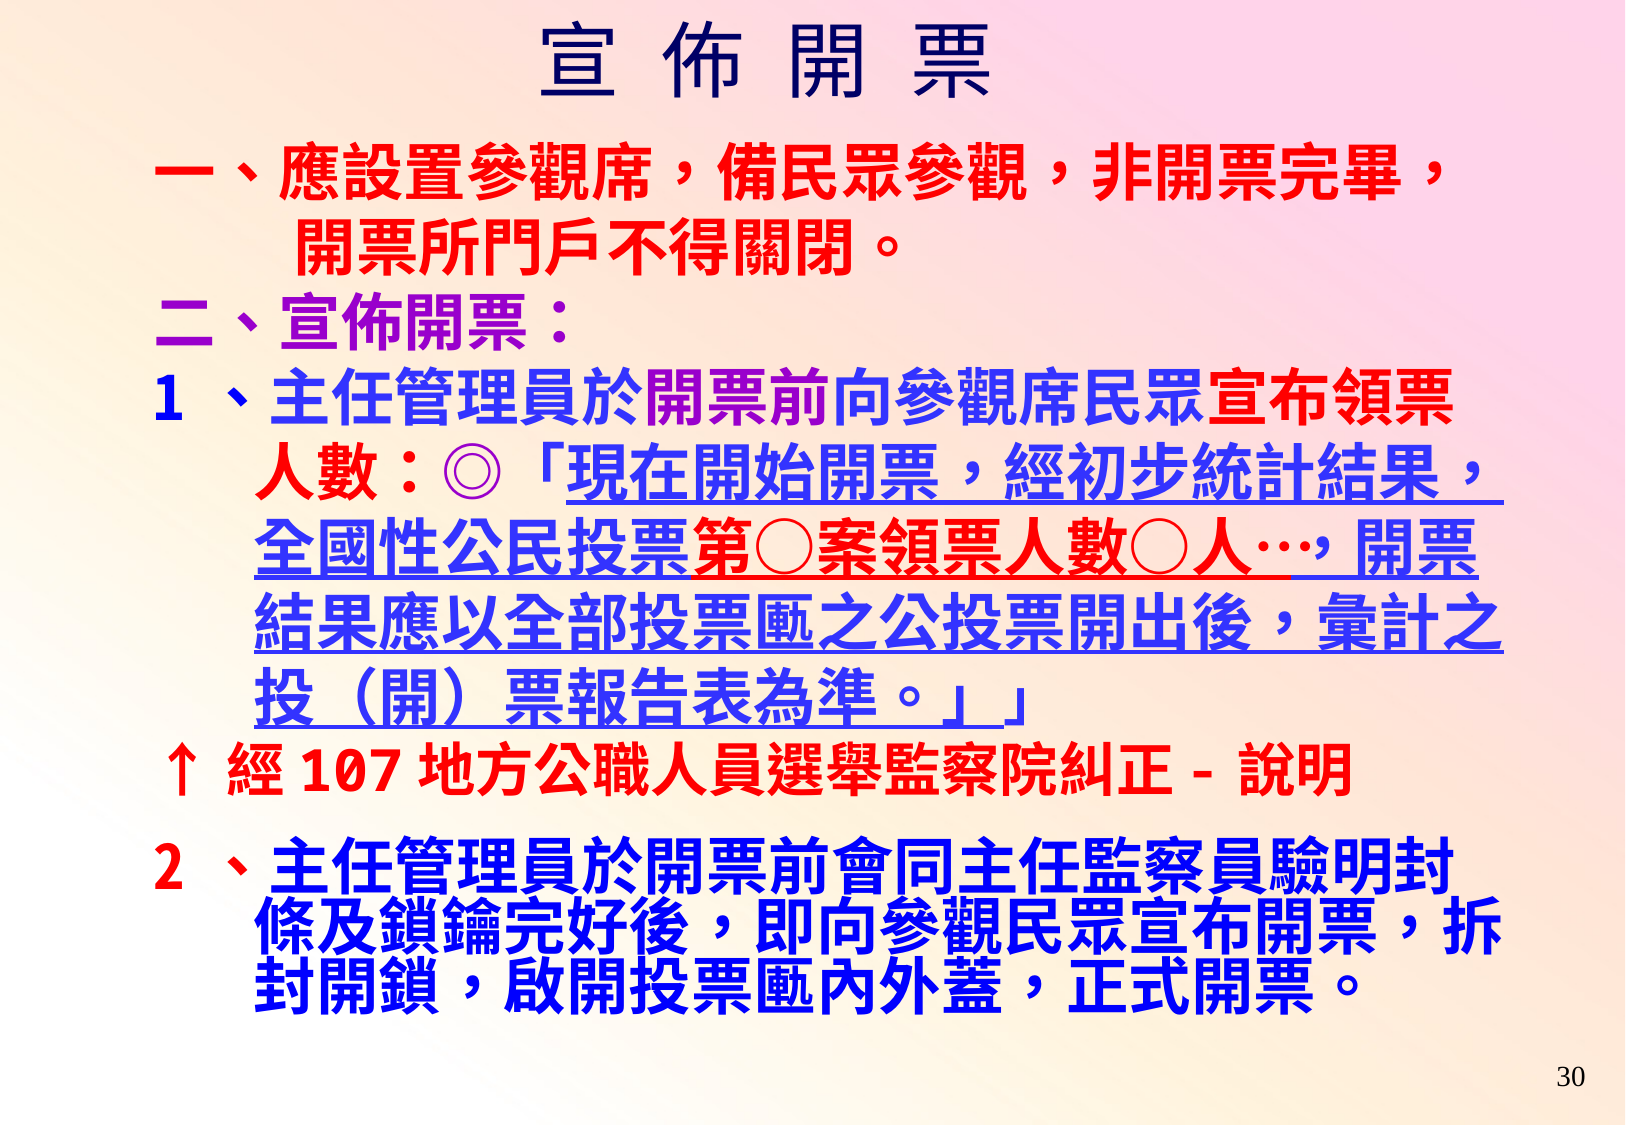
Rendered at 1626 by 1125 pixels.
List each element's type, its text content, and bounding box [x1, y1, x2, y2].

text_box 一、應設置參觀席，備民眾參觀，非開票完畢， 開票所門戶不得關閉。 二、宣佈開票： 1、主任管理員於開票前向參觀席民眾宣布領票人數：◎「現在開始開票，經初步統計結果，全國性公民投票第○案領票人數○人…，開票結果應以全部投票匭之公投票開出後，彙計之投（開）票報告表為準。」」 ↑經107地方公職人員選舉監察院糾正-說明 2、主任管理員於開票前會同主任監察員驗明封條及鎖鑰完好後，即向參觀民眾宣布開票，拆封開鎖，啟開投票匭內外蓋，正式開票。 [139, 125, 1522, 1030]
text_box 30 [1261, 1050, 1601, 1125]
text_box 宣 佈 開 票 [398, 0, 1132, 116]
picture [0, 0, 1626, 1125]
